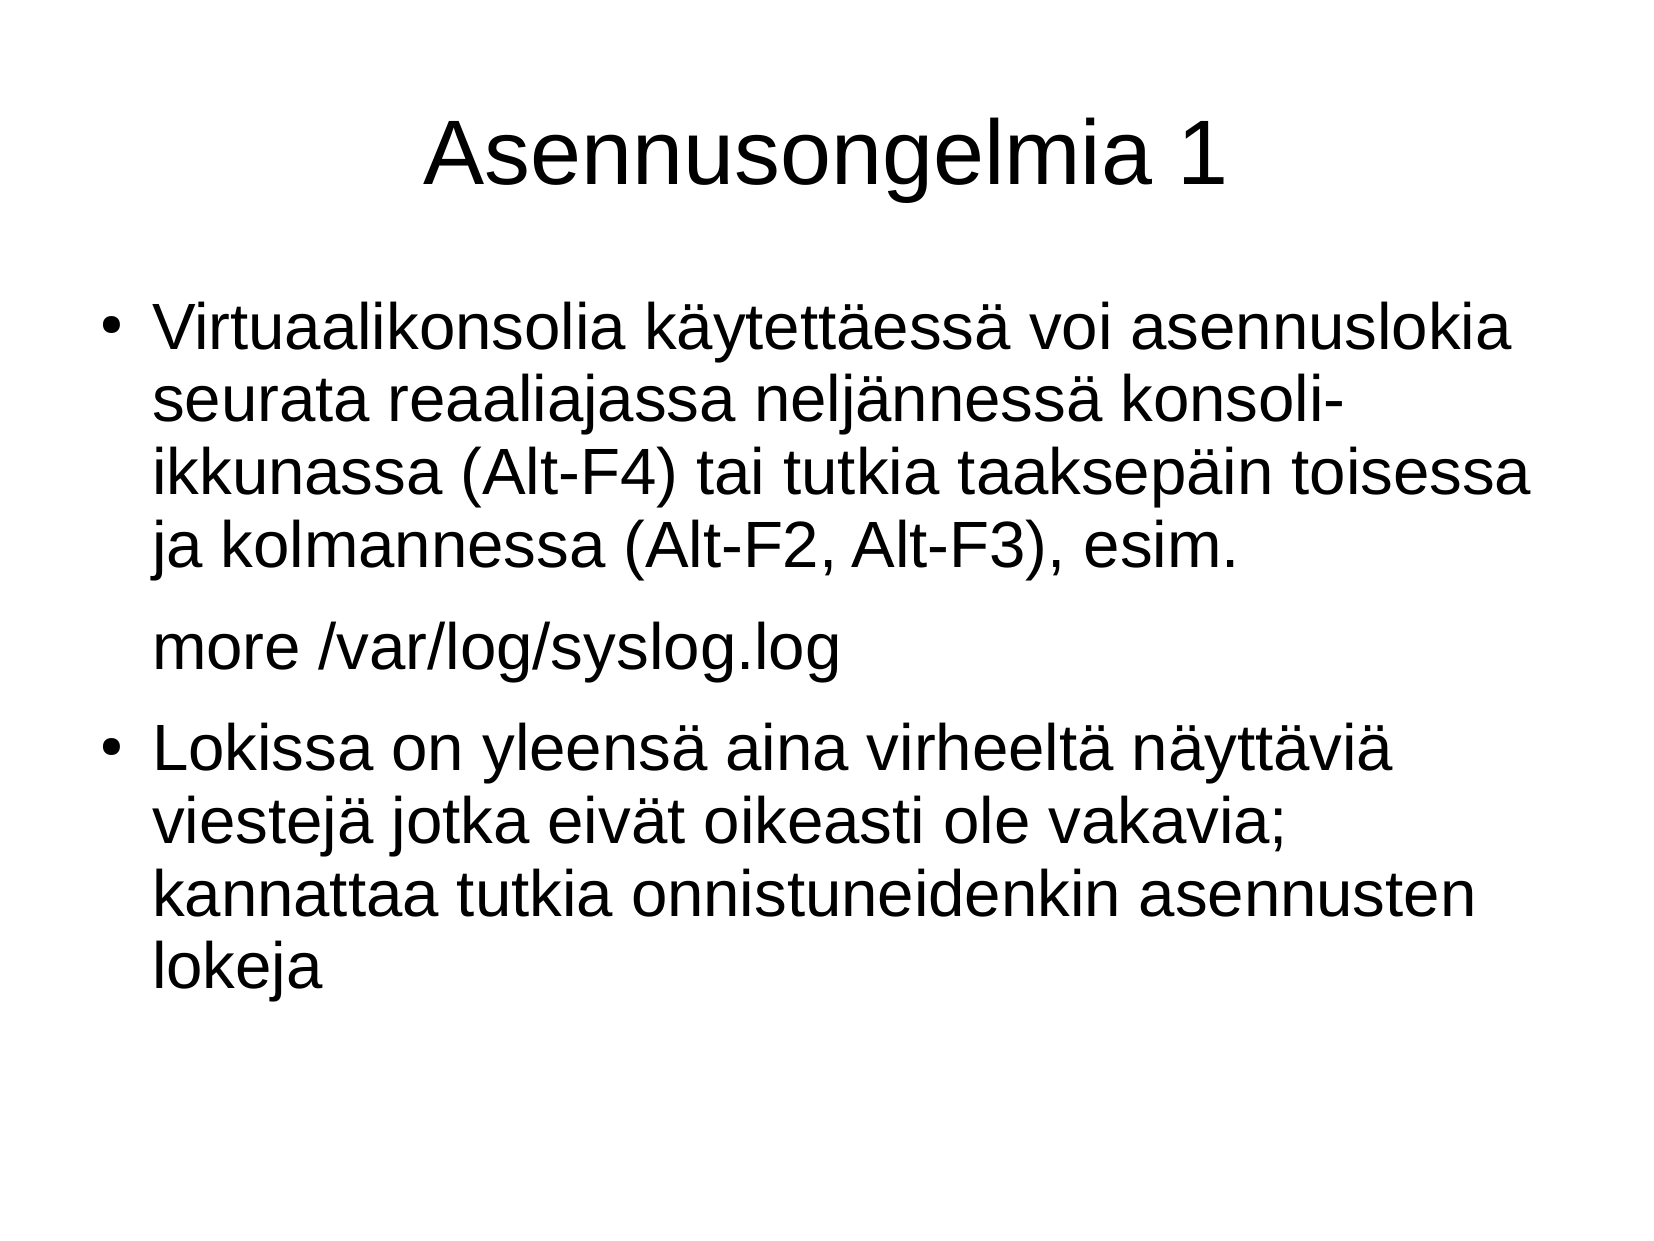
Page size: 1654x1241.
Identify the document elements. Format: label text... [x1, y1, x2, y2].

title Asennusongelmia 1 [82, 49, 1571, 257]
list Virtuaalikonsolia käytettäessä voi asennuslokia seurata reaaliajassa neljännessä konsoli-ikkunassa (Alt-F4) tai tutkia taaksepäin toisessa ja kolmannessa (Alt-F2, Alt-F3), esim. more /var/log/syslog.log Lokissa on yleensä aina virheeltä näyttäviä viestejä jotka eivät oikeasti ole vakavia; kannattaa tutkia onnistuneidenkin asennusten lokeja [82, 290, 1571, 1010]
